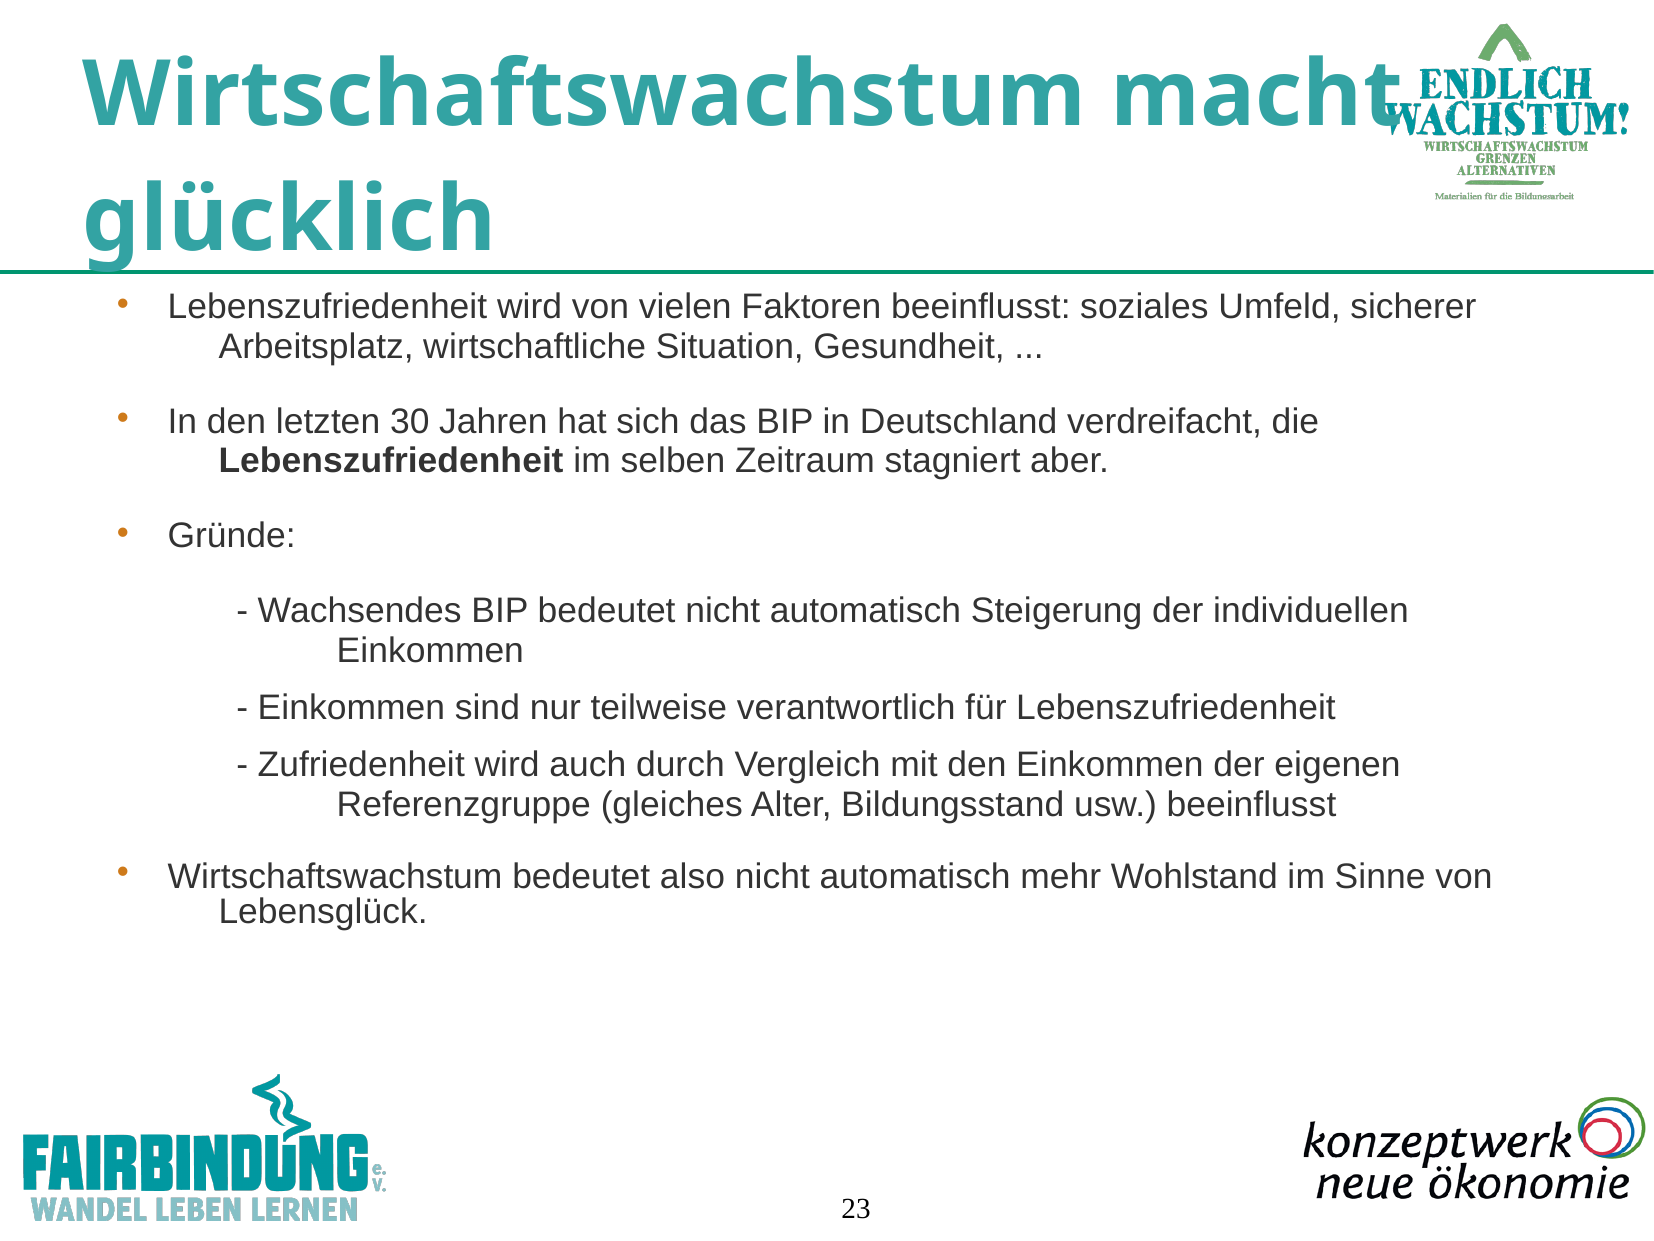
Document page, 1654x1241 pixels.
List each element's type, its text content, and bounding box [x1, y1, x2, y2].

picture [23, 1074, 386, 1221]
picture [1382, 23, 1630, 201]
text_box Lebenszufriedenheit wird von vielen Faktoren beeinflusst: soziales Umfeld, sicherer Arbeitsplatz, wirtschaftliche Situation, Gesundheit, ... In den letzten 30 Jahren hat sich das BIP in Deutschland verdreifacht, die Lebenszufriedenheit im selben Zeitraum stagniert aber. Gründe: - Wachsendes BIP bedeutet nicht automatisch Steigerung der individuellen Einkommen - Einkommen sind nur teilweise verantwortlich für Lebenszufriedenheit - Zufriedenheit wird auch durch Vergleich mit den Einkommen der eigenen Referenzgruppe (gleiches Alter, Bildungsstand usw.) beeinflusst Wirtschaftswachstum bedeutet also nicht automatisch mehr Wohlstand im Sinne von Lebensglück. [82, 283, 1571, 1028]
title Wirtschaftswachstum macht glücklich [82, 49, 1571, 257]
picture [1291, 1081, 1654, 1235]
